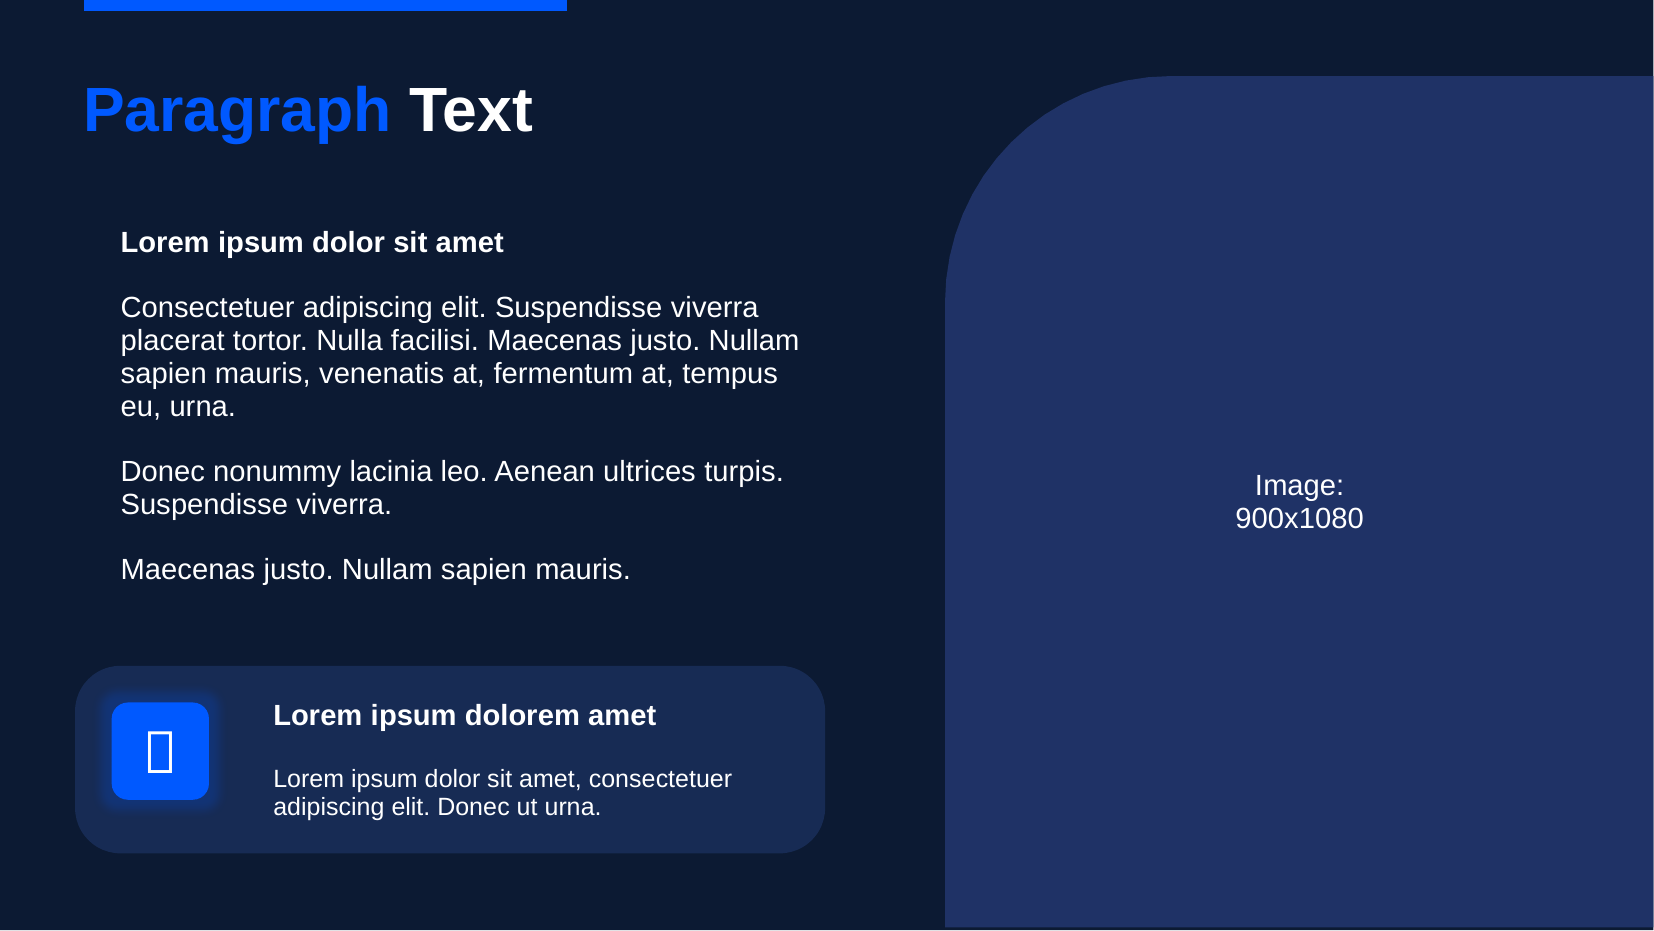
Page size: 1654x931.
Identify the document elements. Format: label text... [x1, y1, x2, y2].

text_box Image: 900x1080 [945, 76, 1654, 928]
title Paragraph Text [83, 75, 1570, 188]
text_box  [111, 702, 209, 800]
text_box [75, 665, 826, 854]
text_box Lorem ipsum dolor sit amet Consectetuer adipiscing elit. Suspendisse viverra placerat tortor. Nulla facilisi. Maecenas justo. Nullam sapien mauris, venenatis at, fermentum at, tempus eu, urna. Donec nonummy lacinia leo. Aenean ultrices turpis. Suspendisse viverra. Maecenas justo. Nullam sapien mauris. [85, 225, 826, 638]
text_box Lorem ipsum dolorem amet Lorem ipsum dolor sit amet, consectetuer adipiscing elit. Donec ut urna. [237, 698, 788, 821]
